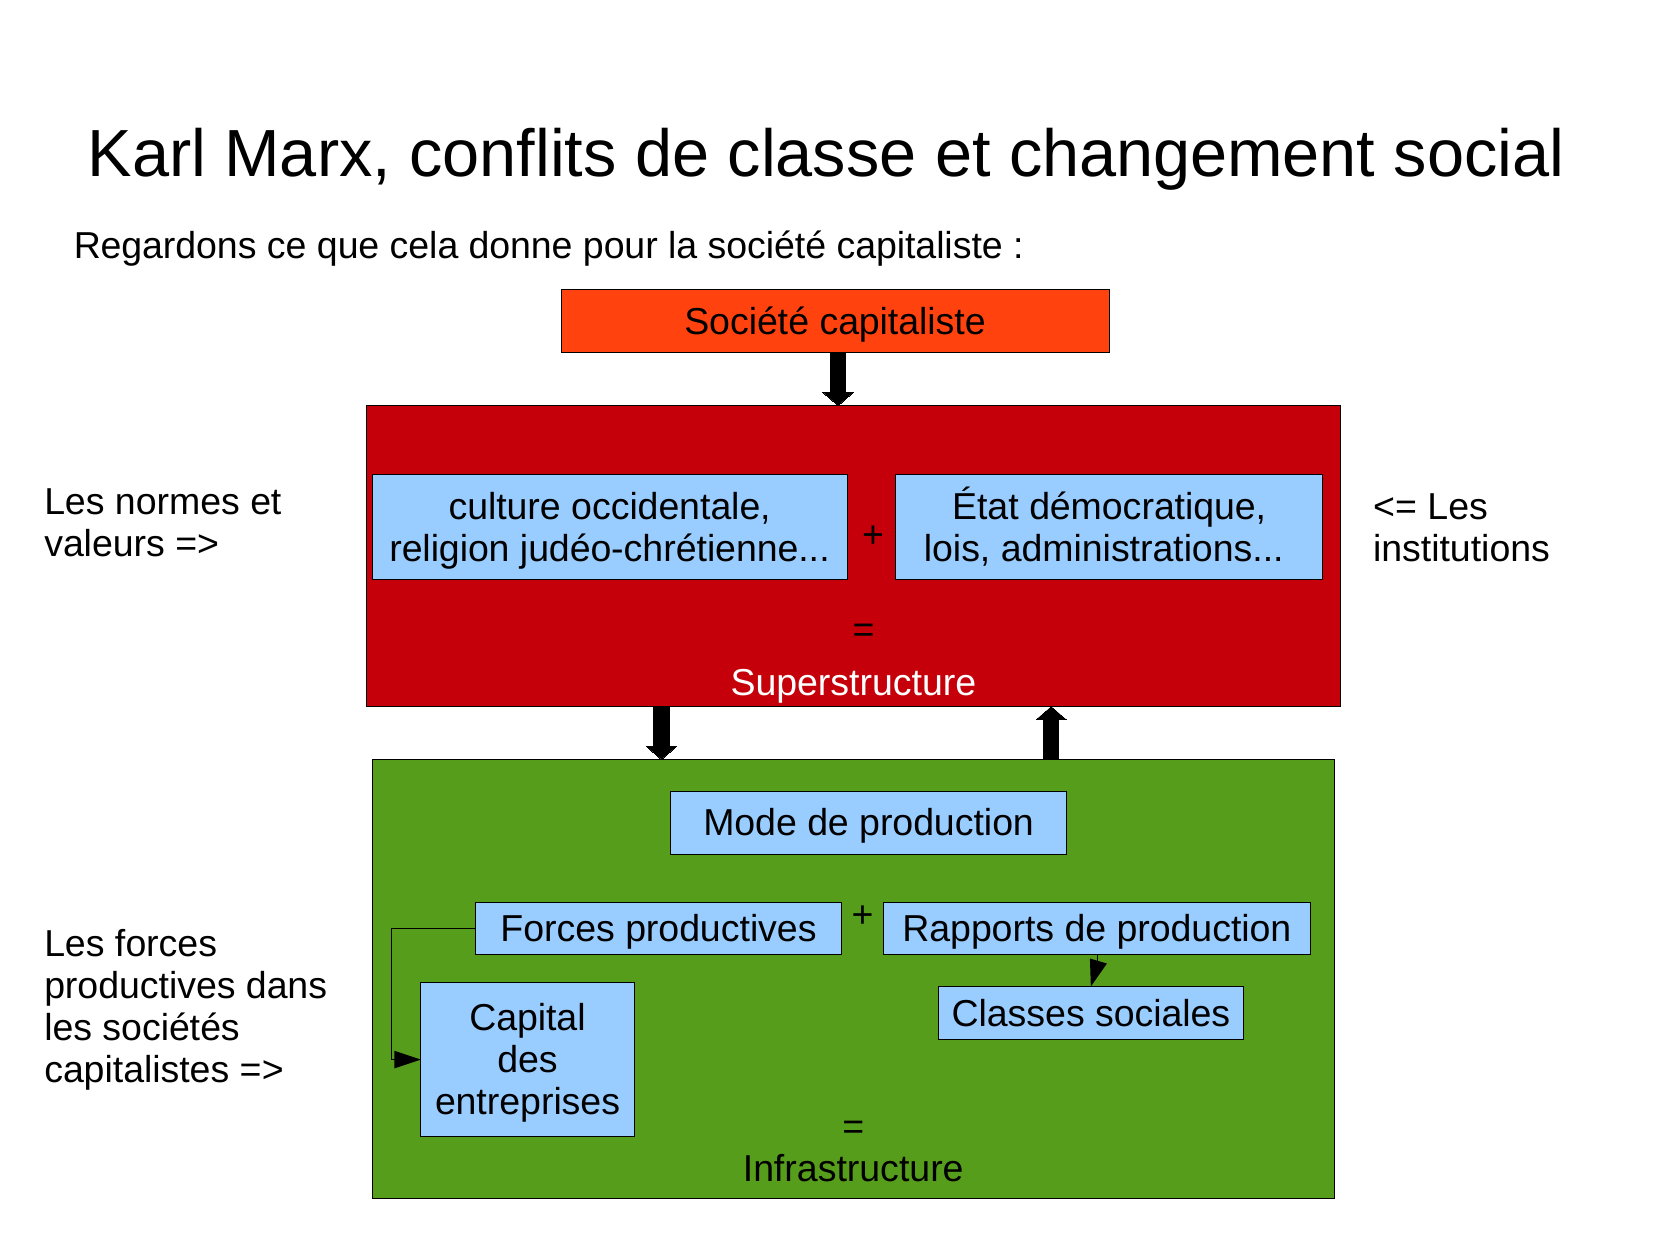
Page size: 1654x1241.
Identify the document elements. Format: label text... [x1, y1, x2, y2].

text_box [646, 706, 677, 760]
text_box Mode de production [670, 791, 1067, 855]
text_box Regardons ce que cela donne pour la société capitaliste : [59, 217, 1052, 274]
text_box Superstructure [366, 405, 1341, 707]
text_box Capital des entreprises [420, 982, 635, 1137]
text_box [822, 352, 854, 406]
text_box Forces productives [475, 902, 842, 955]
text_box [1036, 706, 1067, 760]
text_box culture occidentale, religion judéo-chrétienne... [372, 474, 848, 580]
text_box <= Les institutions [1358, 478, 1566, 578]
title Karl Marx, conflits de classe et changement social [82, 56, 1571, 250]
text_box Les forces productives dans les sociétés capitalistes => [29, 915, 343, 1099]
text_box Les normes et valeurs => [29, 473, 297, 573]
text_box + [836, 886, 891, 946]
text_box Classes sociales [938, 986, 1244, 1040]
text_box + [847, 505, 901, 566]
text_box État démocratique, lois, administrations... [895, 474, 1323, 580]
text_box = [837, 600, 892, 661]
text_box Société capitaliste [561, 289, 1110, 353]
text_box Rapports de production [883, 902, 1311, 955]
text_box = Infrastructure [372, 759, 1335, 1199]
